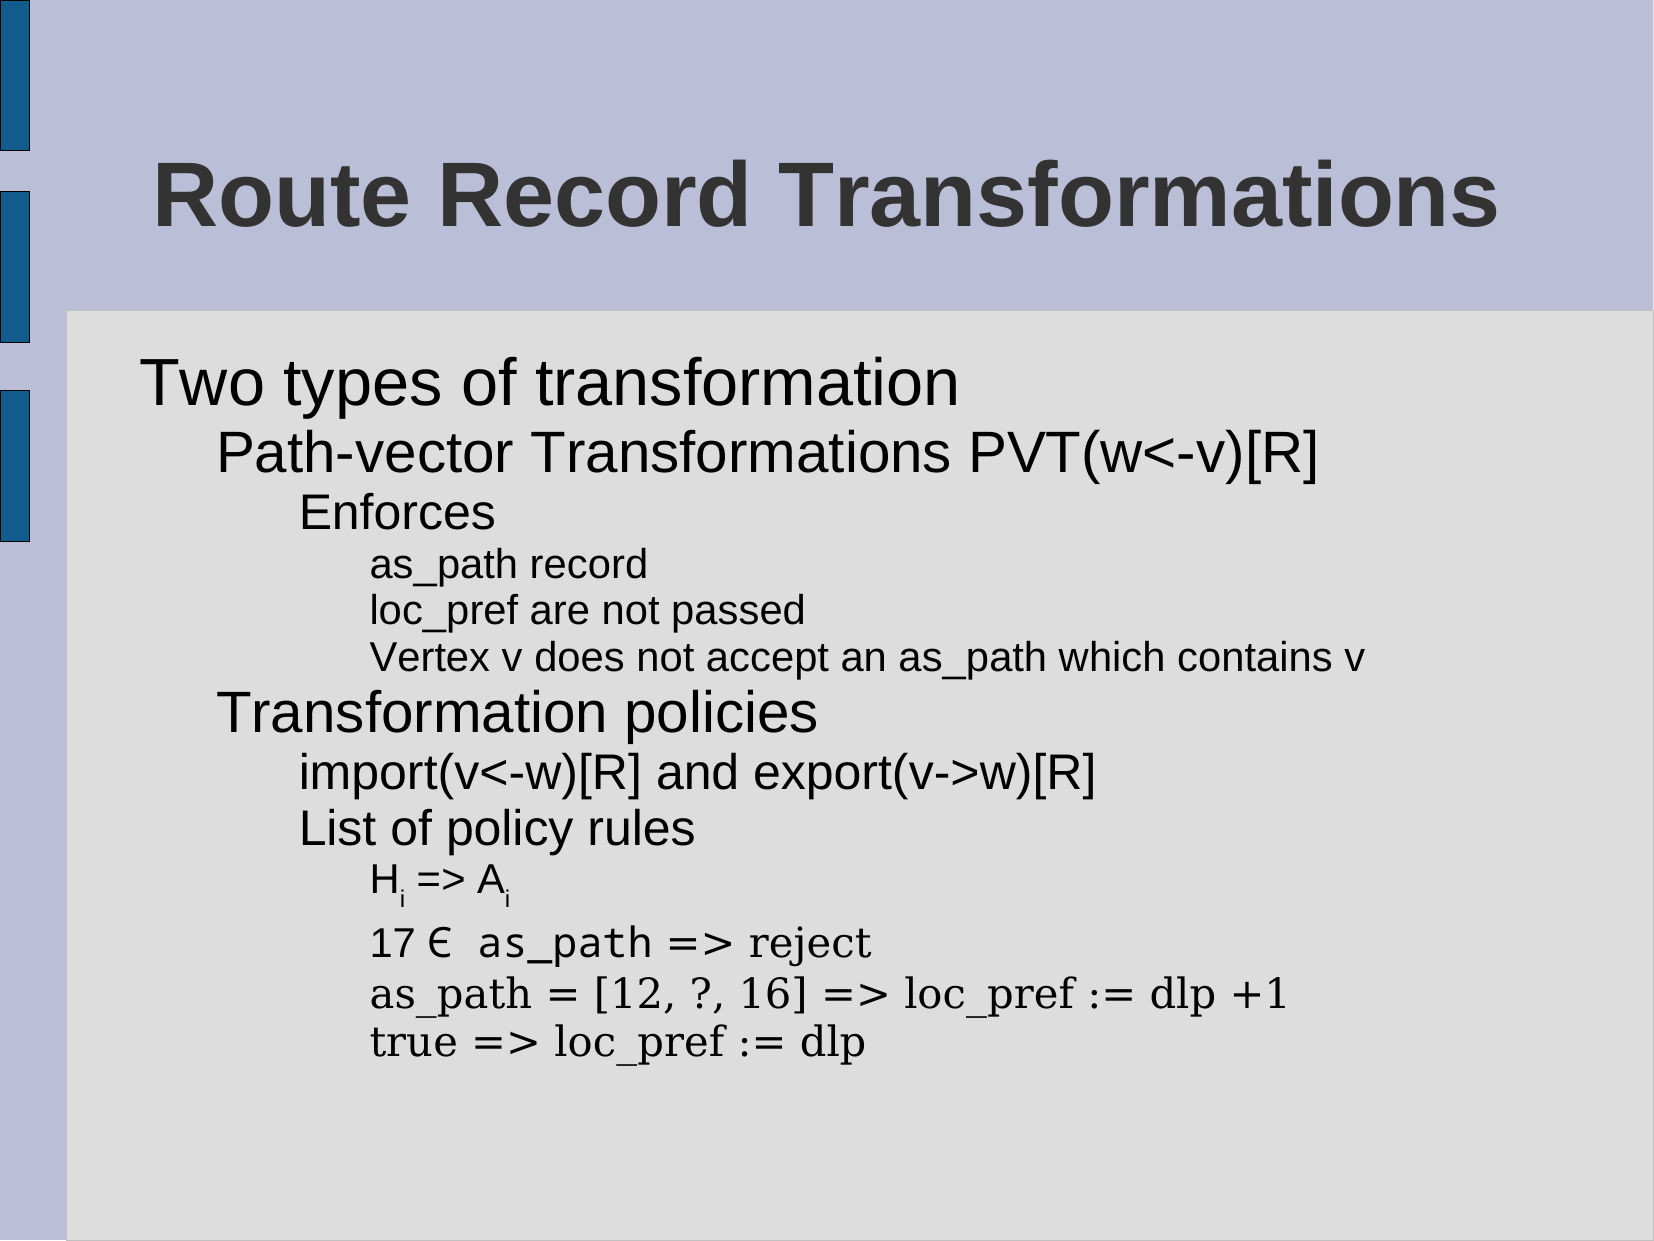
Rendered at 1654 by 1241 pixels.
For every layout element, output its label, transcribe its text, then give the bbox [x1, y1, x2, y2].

title Route Record Transformations [121, 91, 1534, 299]
list Two types of transformation Path-vector Transformations PVT(w<-v)[R] Enforces as_path record loc_pref are not passed Vertex v does not accept an as_path which contains v Transformation policies import(v<-w)[R] and export(v->w)[R] List of policy rules Hi => Ai 17 Є as_path => reject as_path = [12, ?, 16] => loc_pref := dlp +1 true => loc_pref := dlp [121, 344, 1534, 1127]
